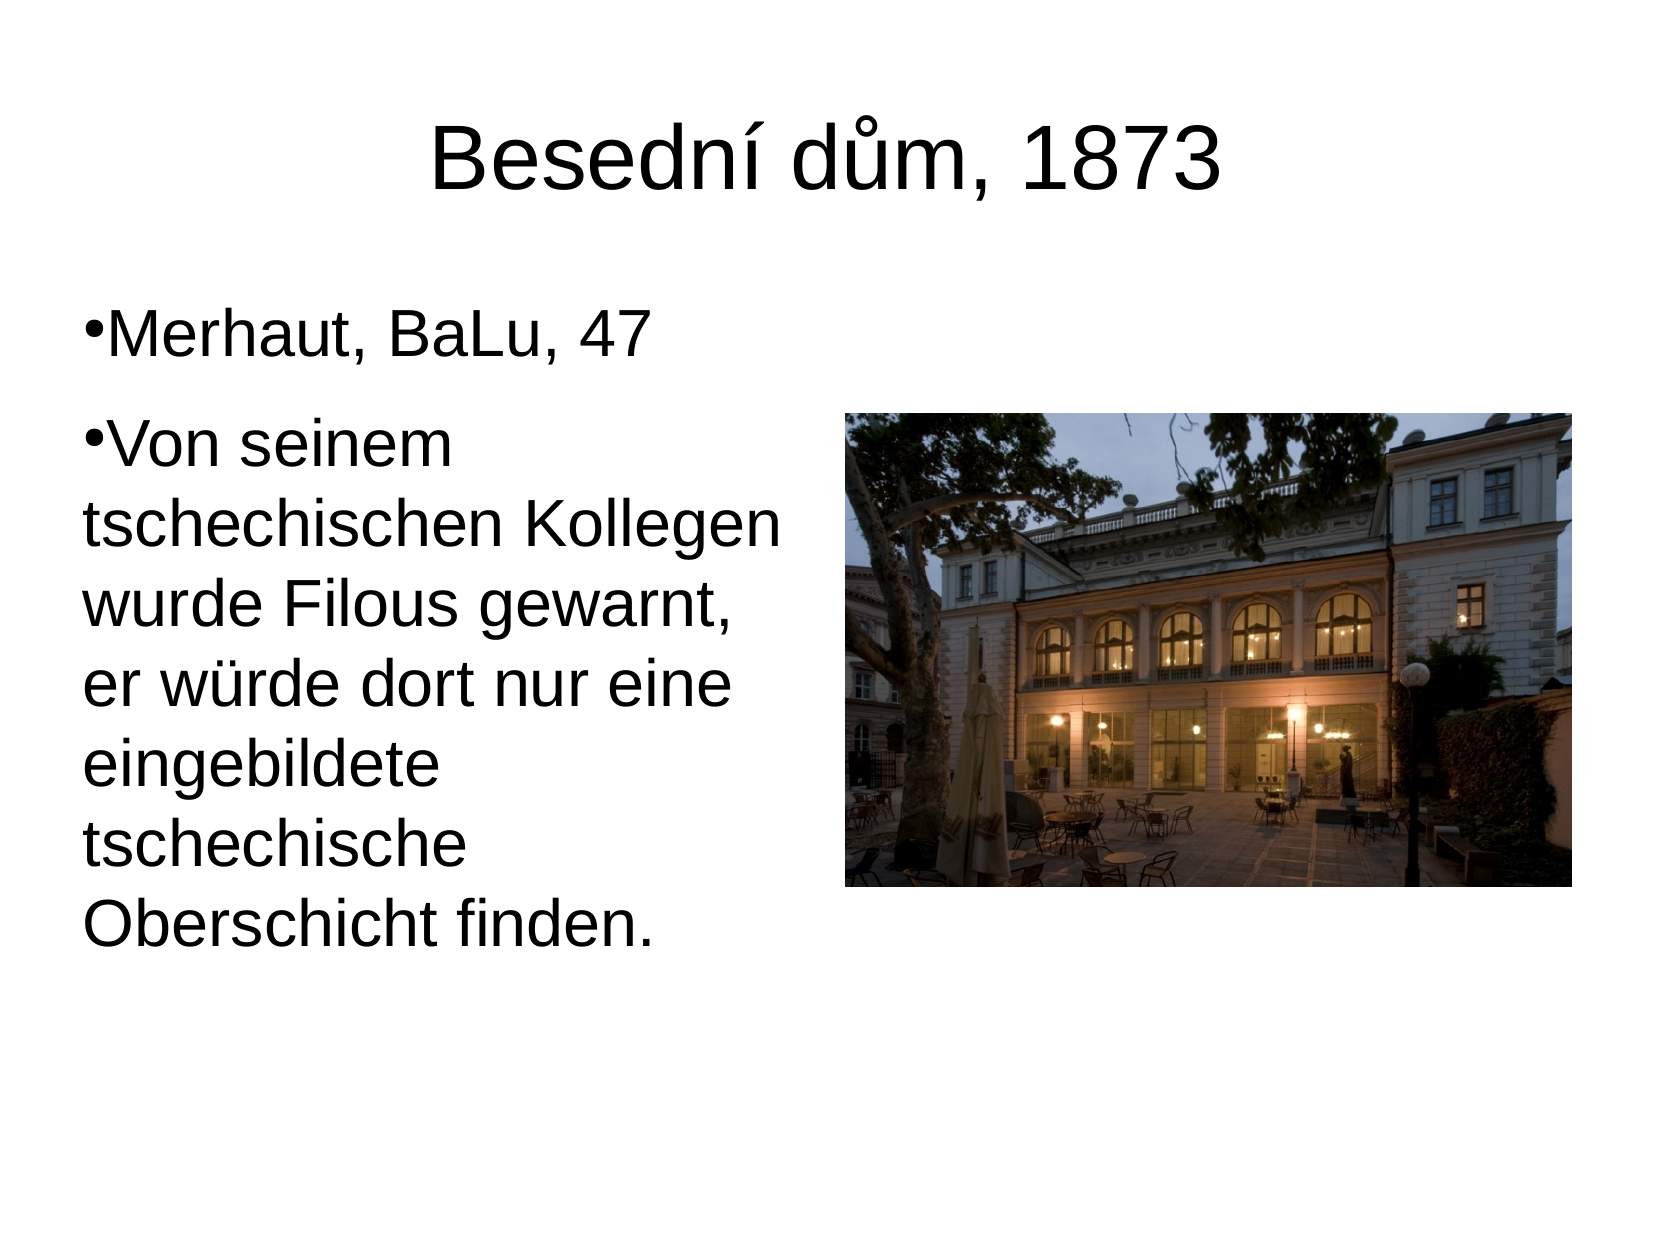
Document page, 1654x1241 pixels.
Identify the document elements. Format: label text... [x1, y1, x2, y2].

picture [845, 413, 1572, 887]
title Besední dům, 1873 [82, 49, 1571, 257]
list Merhaut, BaLu, 47 Von seinem tschechischen Kollegen wurde Filous gewarnt, er würde dort nur eine eingebildete tschechische Oberschicht finden. [82, 290, 809, 1010]
